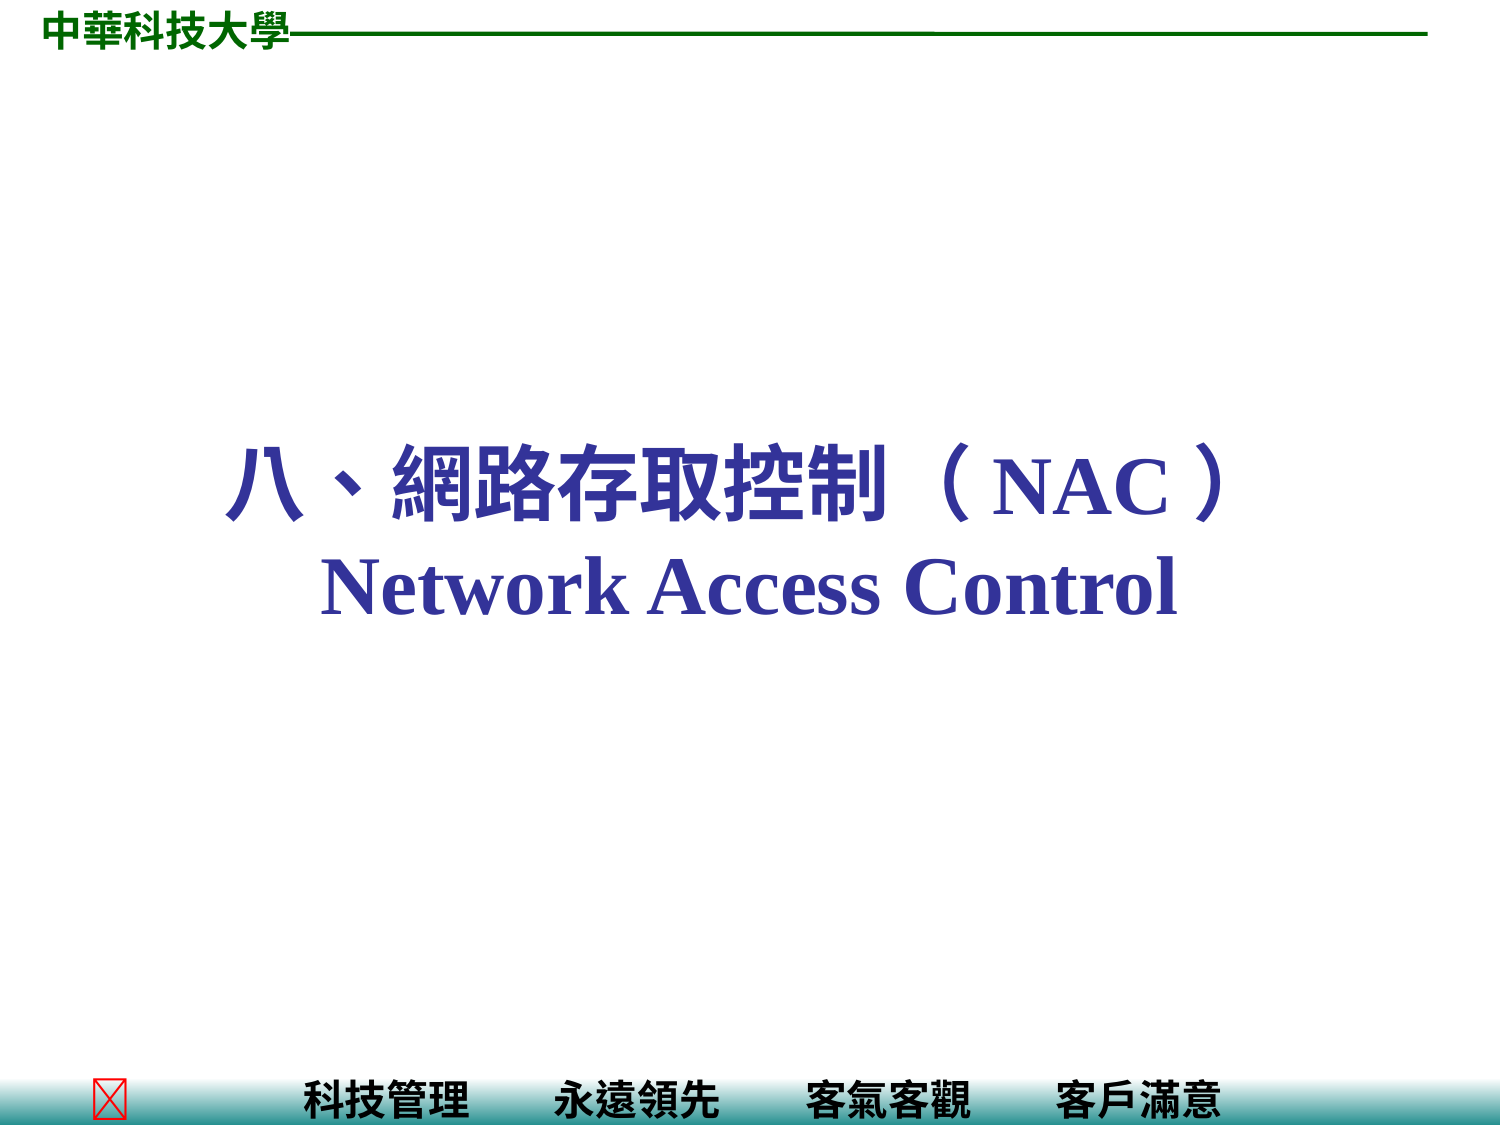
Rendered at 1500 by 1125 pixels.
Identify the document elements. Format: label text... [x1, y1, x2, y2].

title 八、網路存取控制（NAC） Network Access Control [75, 412, 1426, 651]
